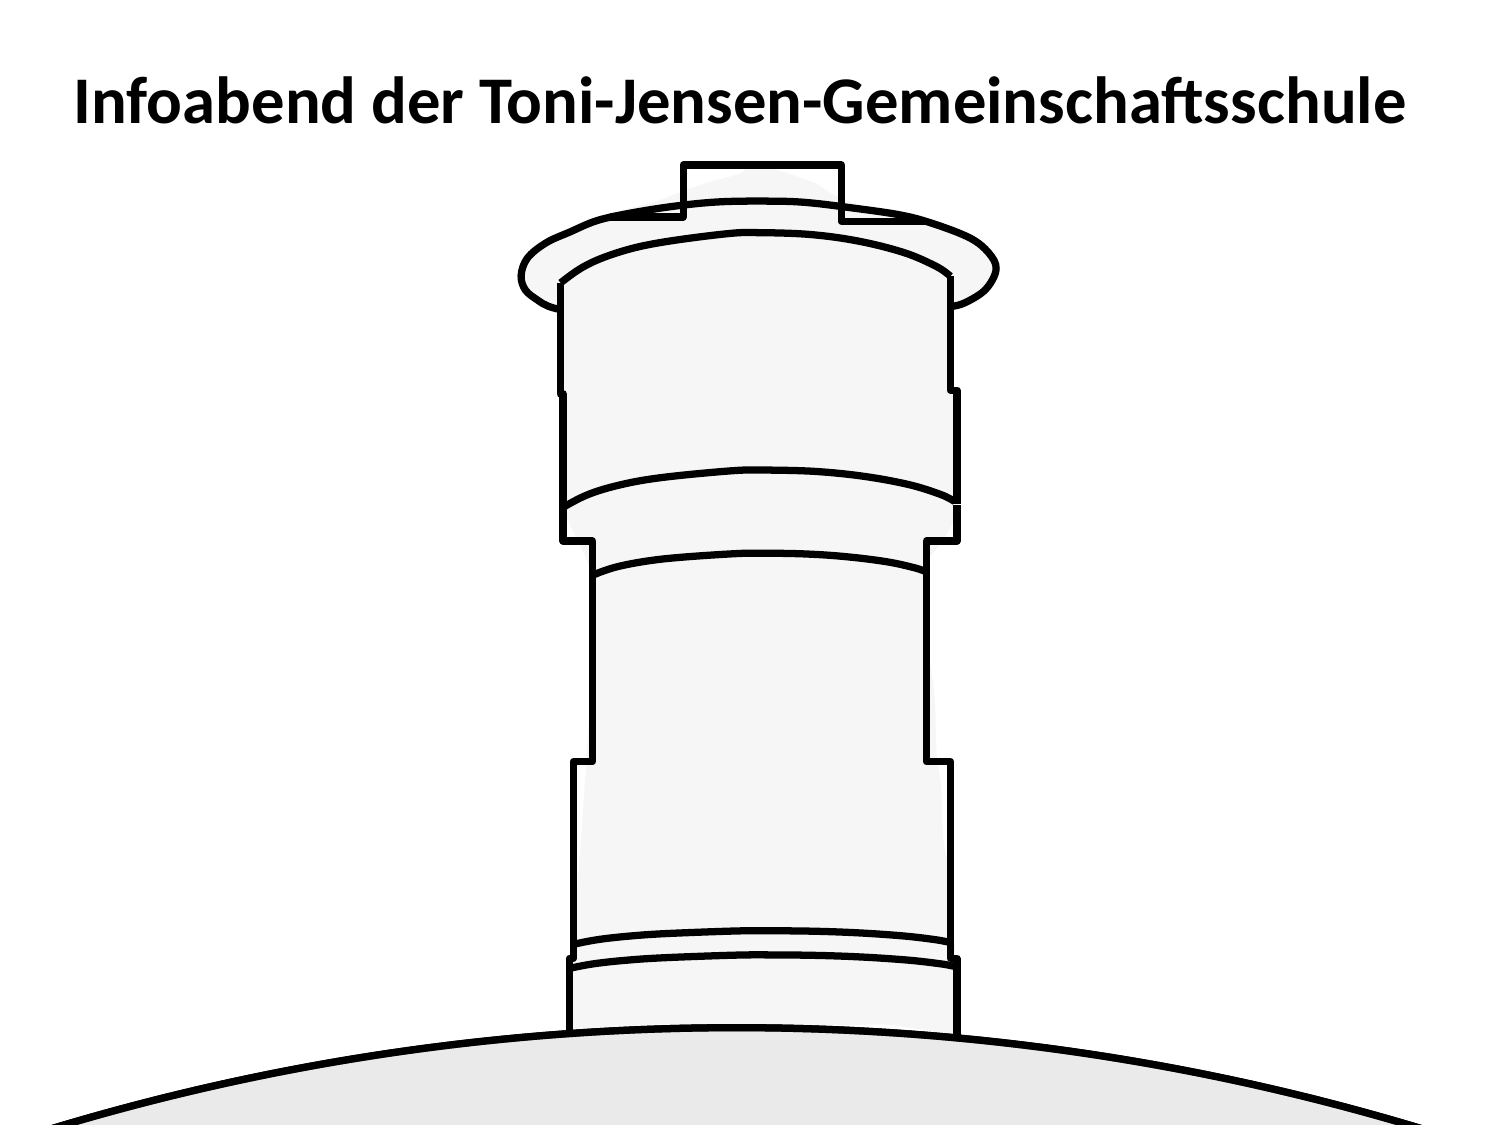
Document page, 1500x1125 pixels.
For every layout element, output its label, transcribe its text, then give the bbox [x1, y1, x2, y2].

text_box [930, 545, 940, 557]
text_box [64, 959, 1410, 1125]
text_box Infoabend der Toni-Jensen-Gemeinschaftsschule [0, 49, 1500, 144]
text_box [577, 557, 947, 939]
text_box [567, 474, 953, 569]
text_box [573, 935, 947, 963]
text_box [845, 211, 890, 218]
text_box [579, 545, 589, 566]
text_box [564, 237, 953, 500]
text_box [930, 664, 937, 758]
text_box [525, 205, 992, 304]
text_box [687, 169, 838, 202]
text_box [845, 200, 857, 204]
text_box [624, 192, 680, 210]
